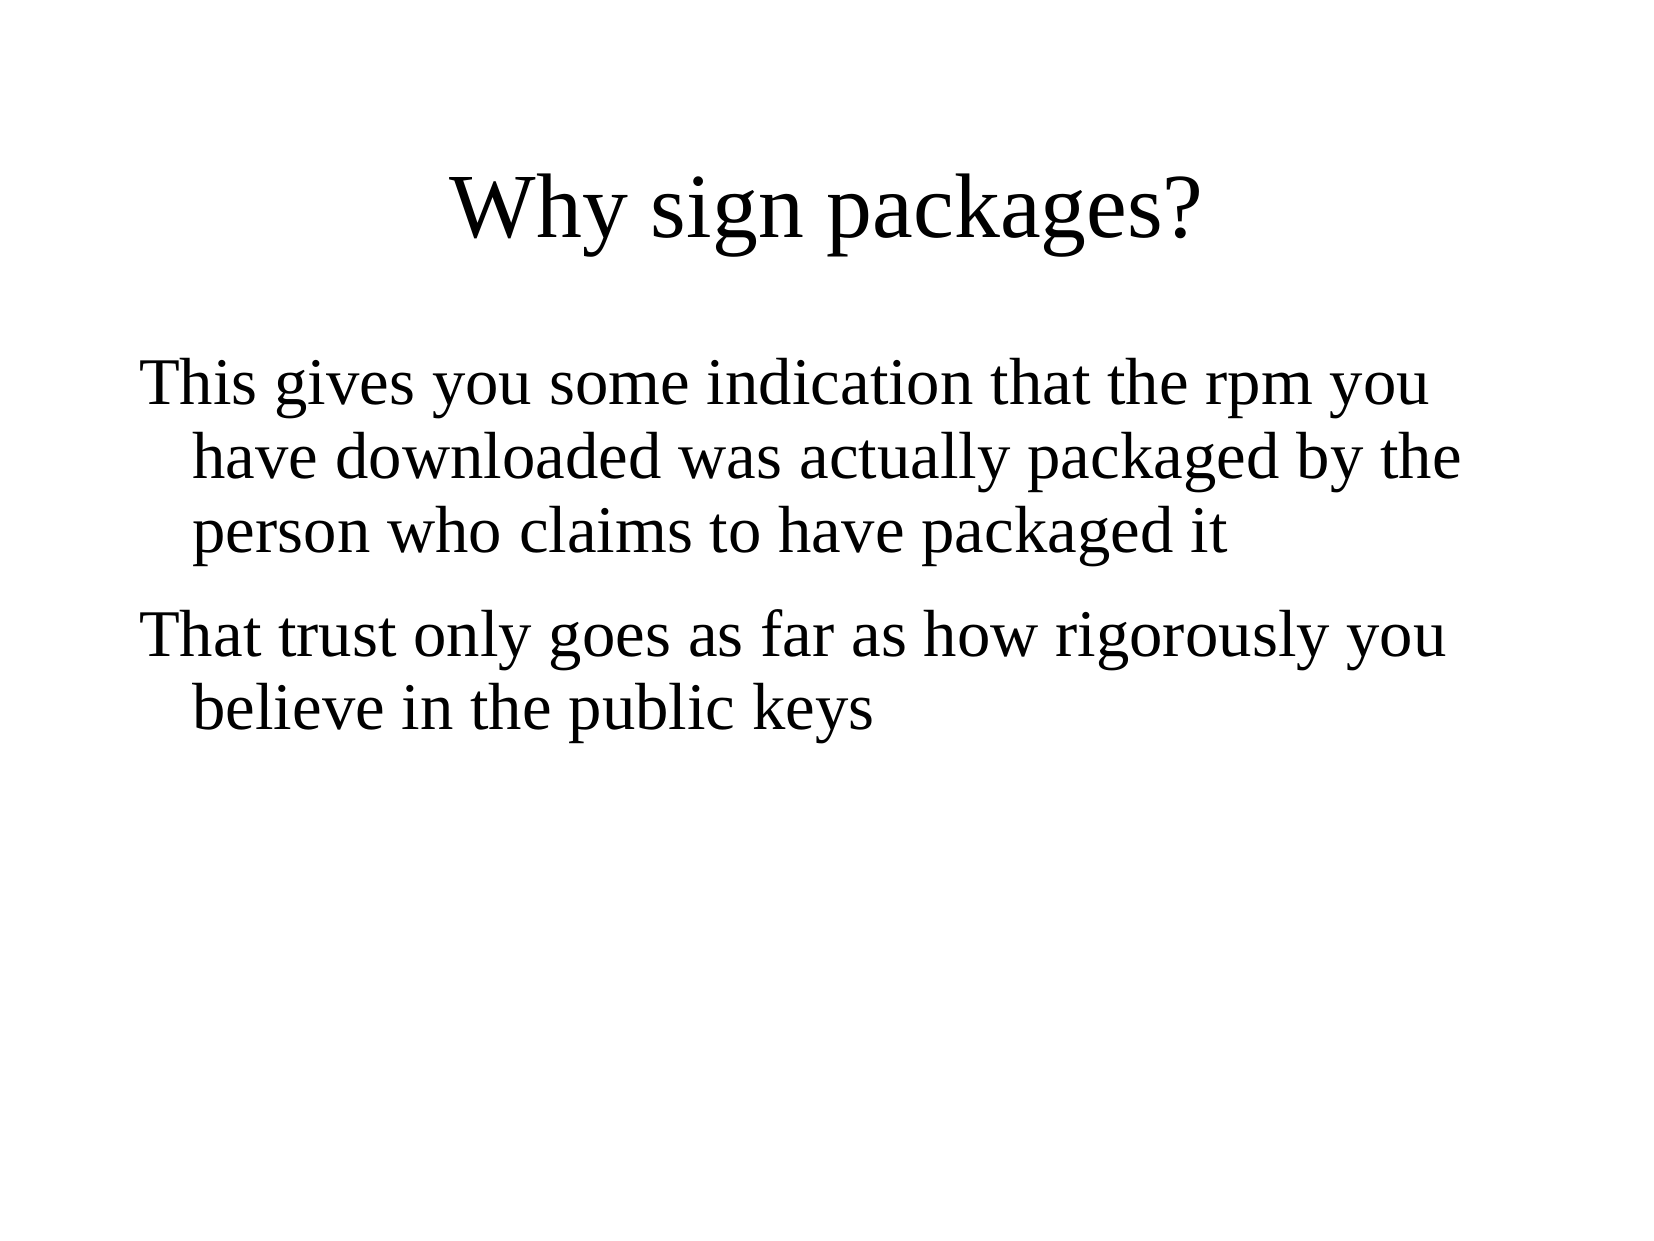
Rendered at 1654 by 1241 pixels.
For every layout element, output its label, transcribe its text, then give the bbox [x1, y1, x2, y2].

title Why sign packages? [121, 102, 1534, 311]
list This gives you some indication that the rpm you have downloaded was actually packaged by the person who claims to have packaged it That trust only goes as far as how rigorously you believe in the public keys [121, 344, 1534, 1127]
